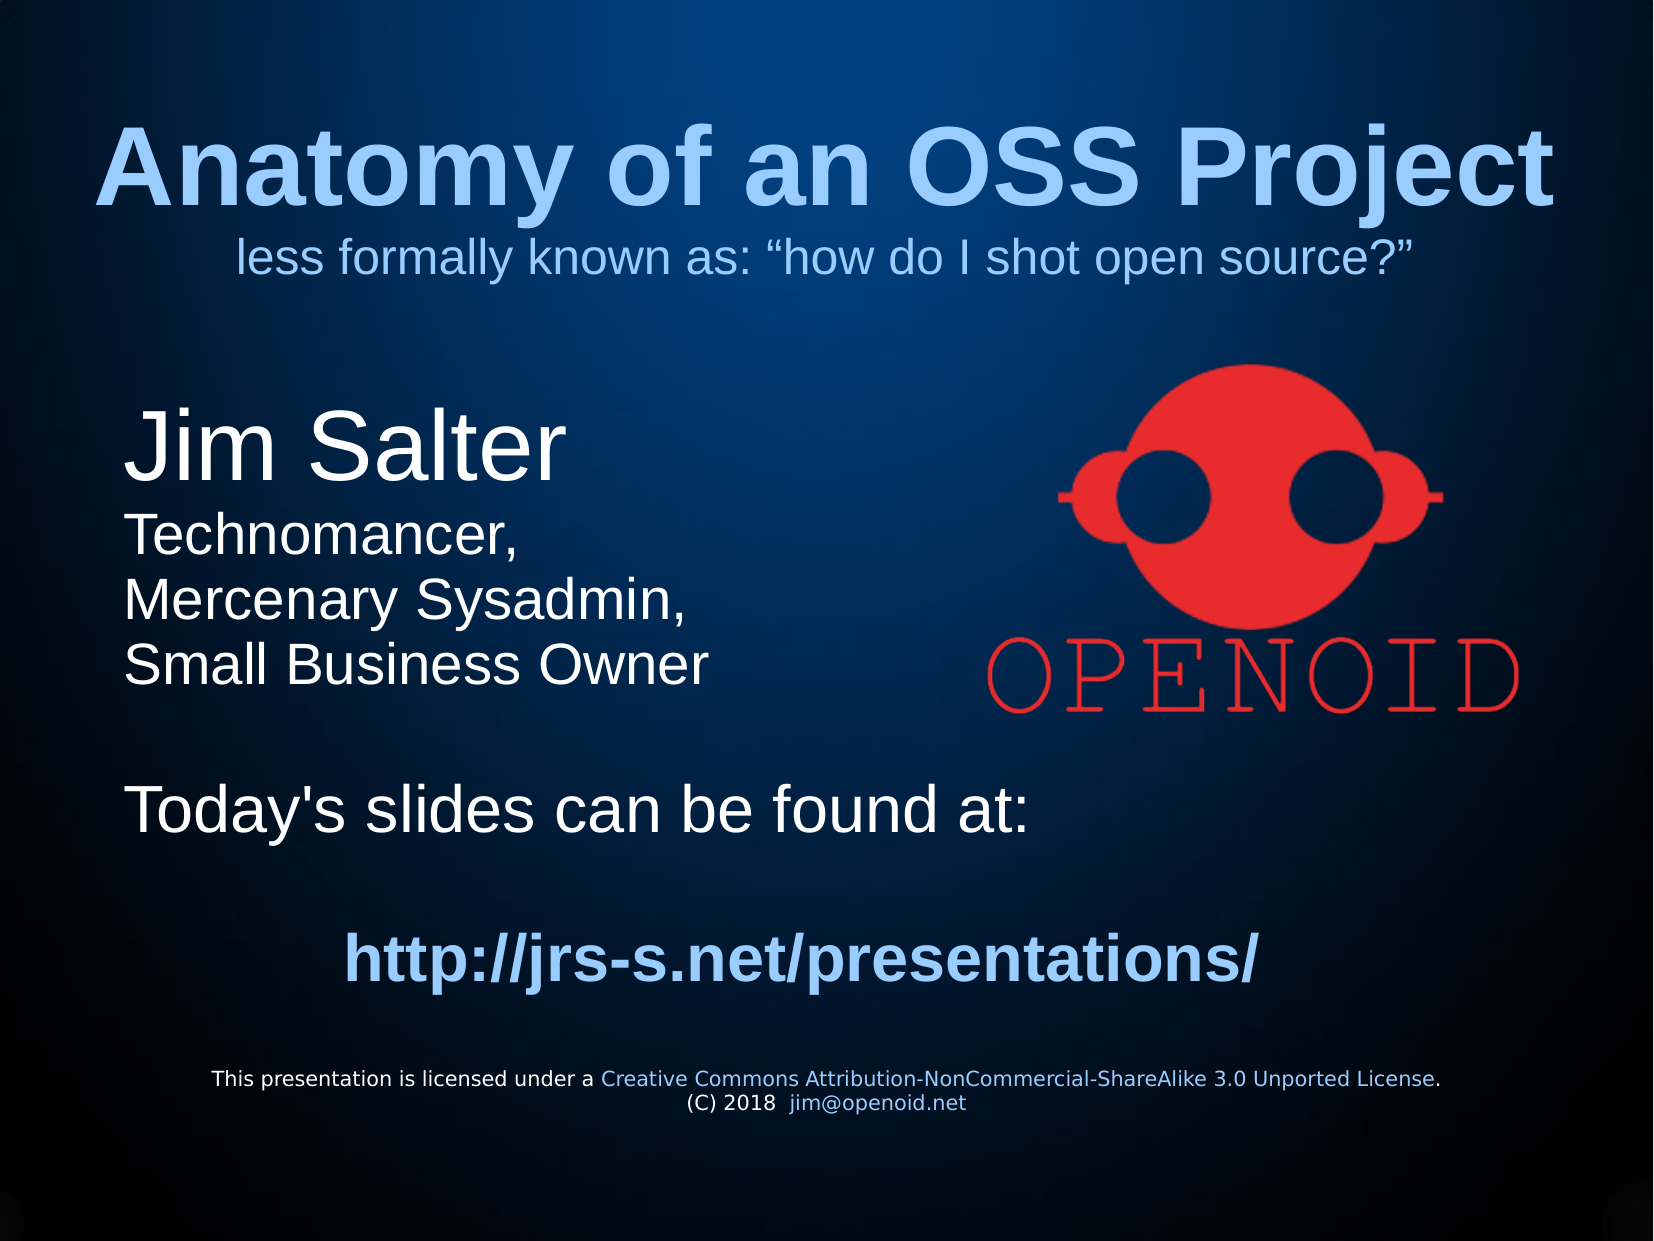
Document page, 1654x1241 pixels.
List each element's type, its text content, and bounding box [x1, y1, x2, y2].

subtitle This presentation is licensed under a Creative Commons Attribution-NonCommercial-ShareAlike 3.0 Unported License. (C) 2018 jim@openoid.net [147, 370, 975, 375]
text_box Jim Salter Technomancer, Mercenary Sysadmin, Small Business Owner Today's slides can be found at: http://jrs-s.net/presentations/ [123, 375, 1482, 1011]
title Anatomy of an OSS Project less formally known as: “how do I shot open source?” [0, 69, 1651, 320]
subtitle This presentation is licensed under a Creative Commons Attribution-NonCommercial-ShareAlike 3.0 Unported License. (C) 2018 jim@openoid.net [147, 721, 1506, 1141]
picture [0, 0, 1654, 1241]
